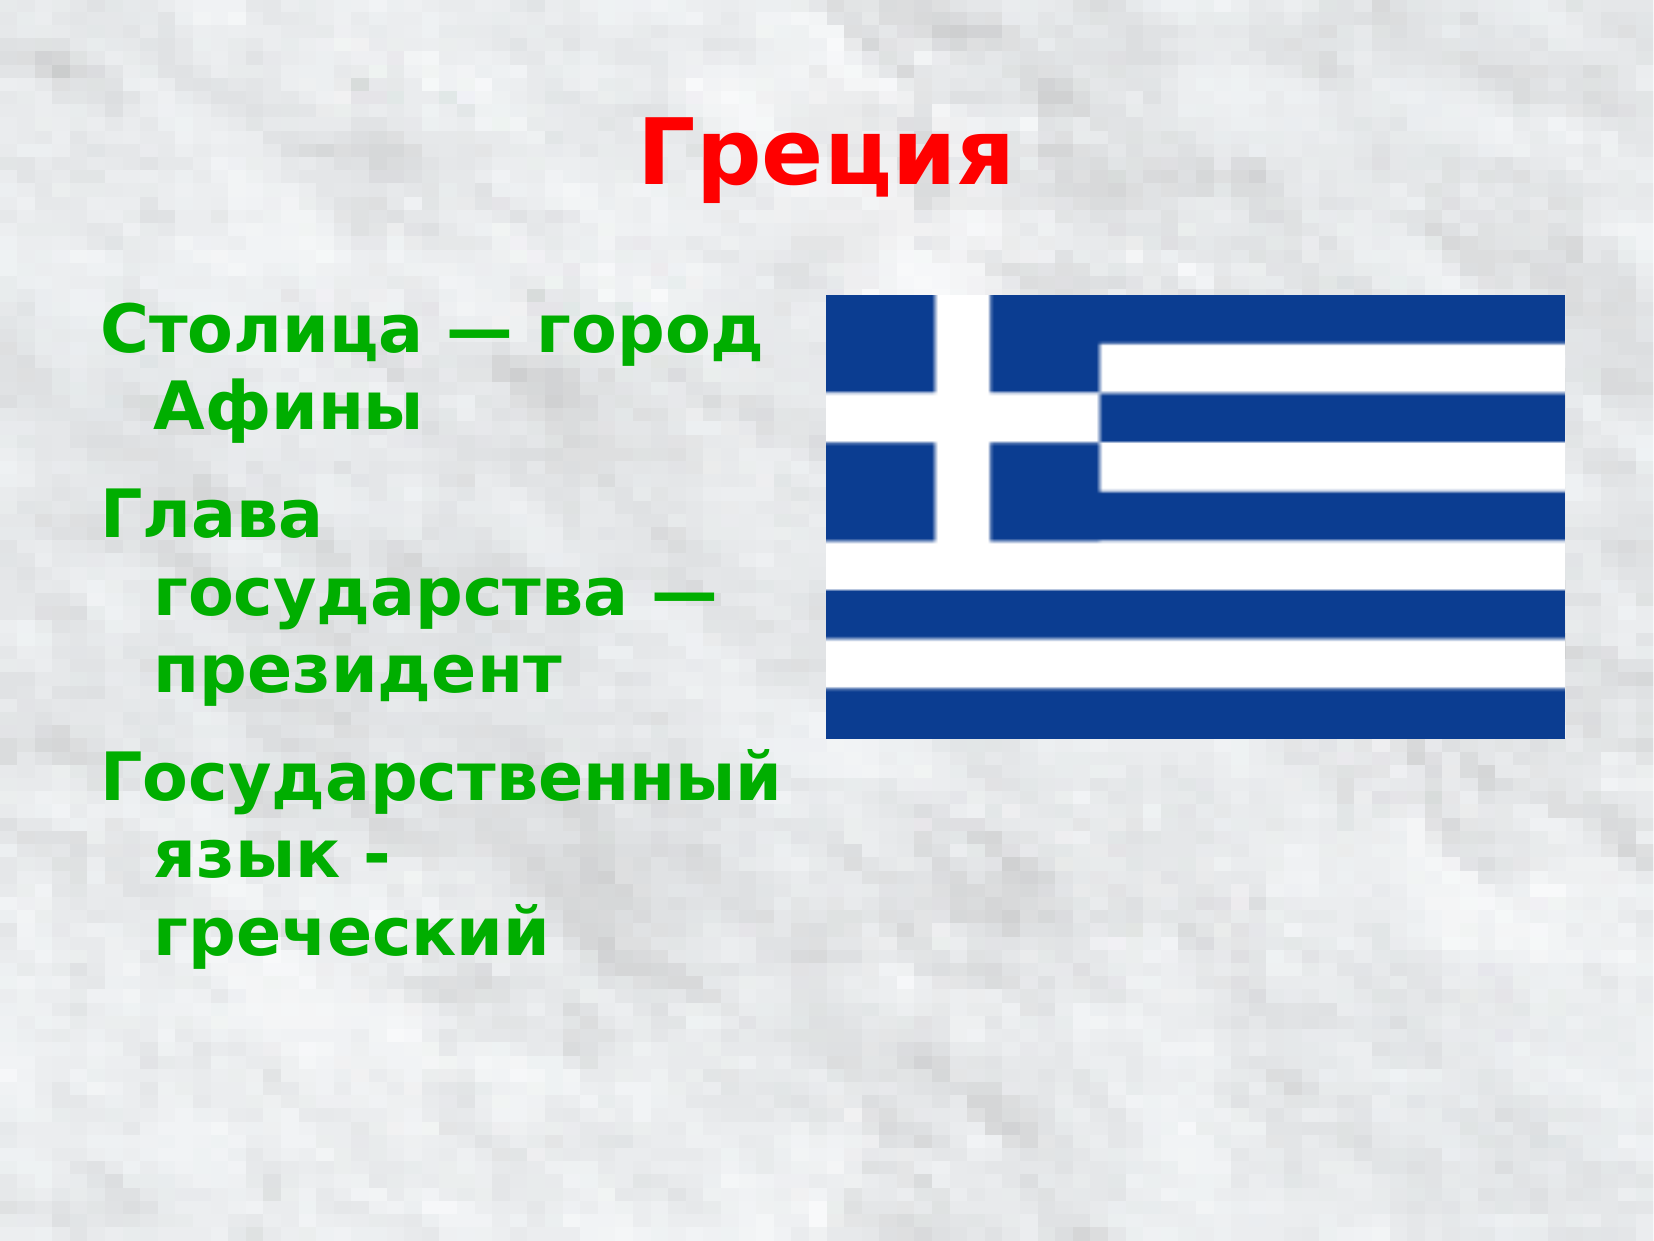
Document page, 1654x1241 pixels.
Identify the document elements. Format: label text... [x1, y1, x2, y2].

title Греция [82, 49, 1571, 257]
list Столица — город Афины Глава государства — президент Государственный язык - греческий [82, 290, 809, 1094]
picture [0, 0, 1654, 1241]
